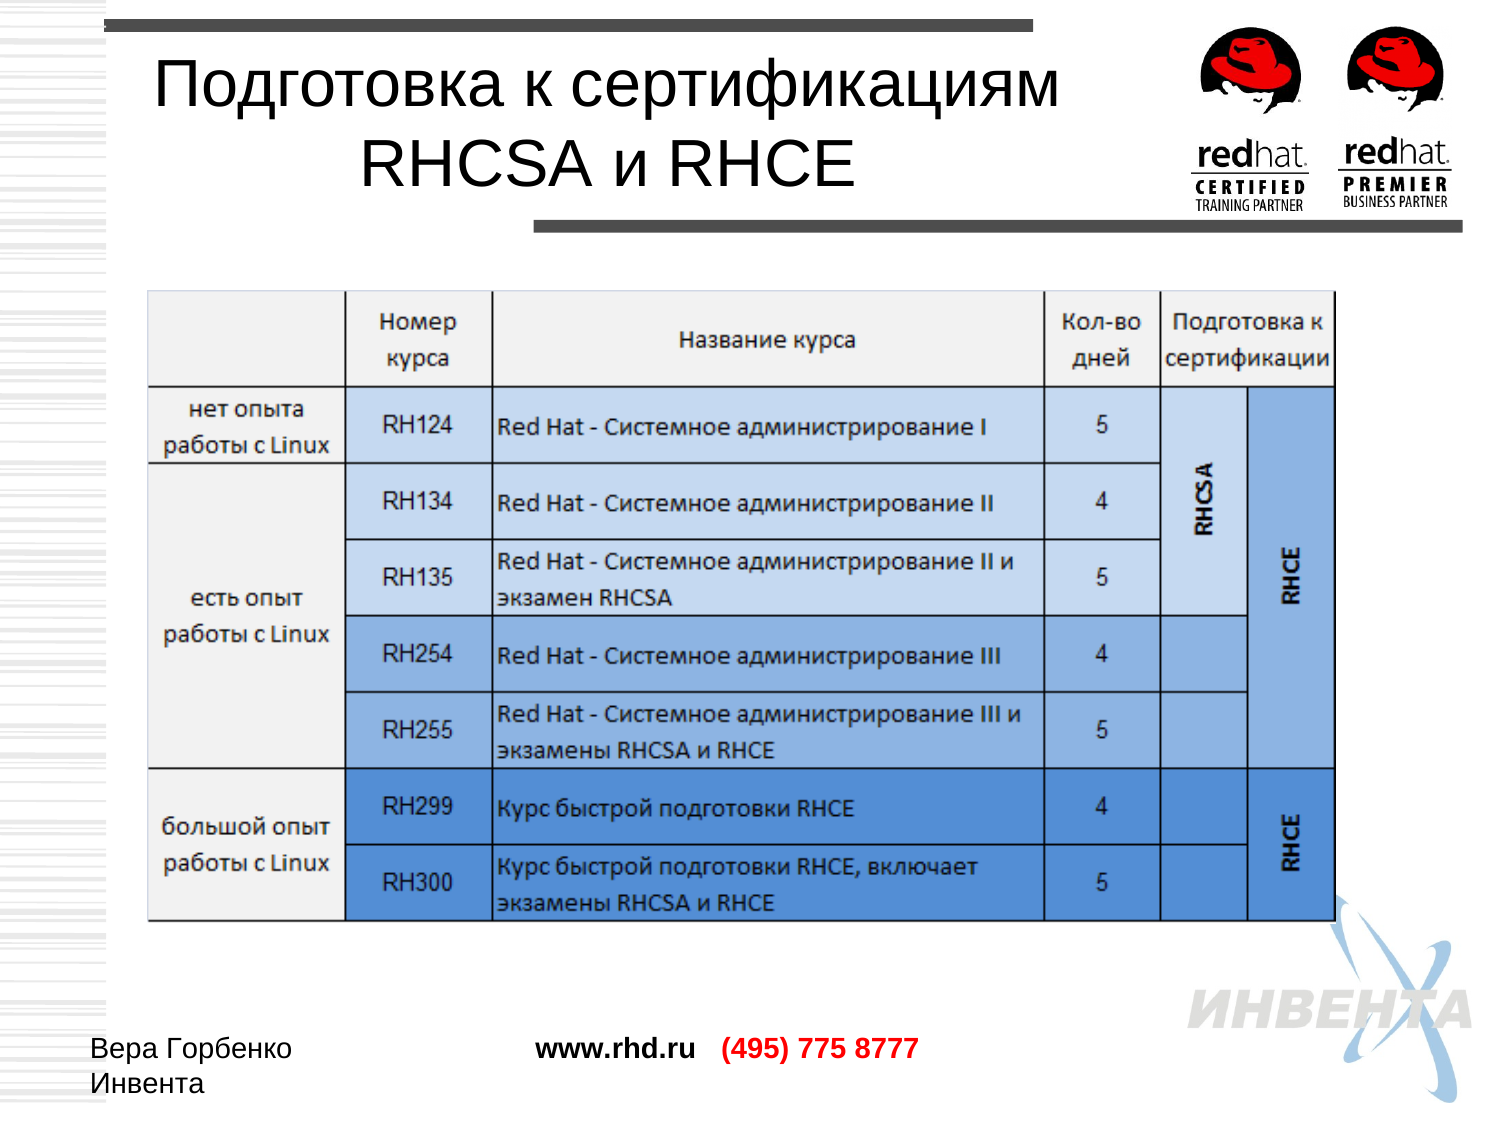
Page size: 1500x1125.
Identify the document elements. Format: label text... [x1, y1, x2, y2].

picture [1338, 26, 1452, 207]
picture [1187, 892, 1472, 1103]
text_box Вера Горбенко Инвента [74, 1024, 426, 1125]
text_box www.rhd.ru (495) 775 8777 [512, 1024, 988, 1103]
text_box [147, 290, 1336, 925]
title Подготовка к сертификациям RHCSA и RHCE [76, 32, 1140, 208]
picture [1191, 27, 1309, 211]
